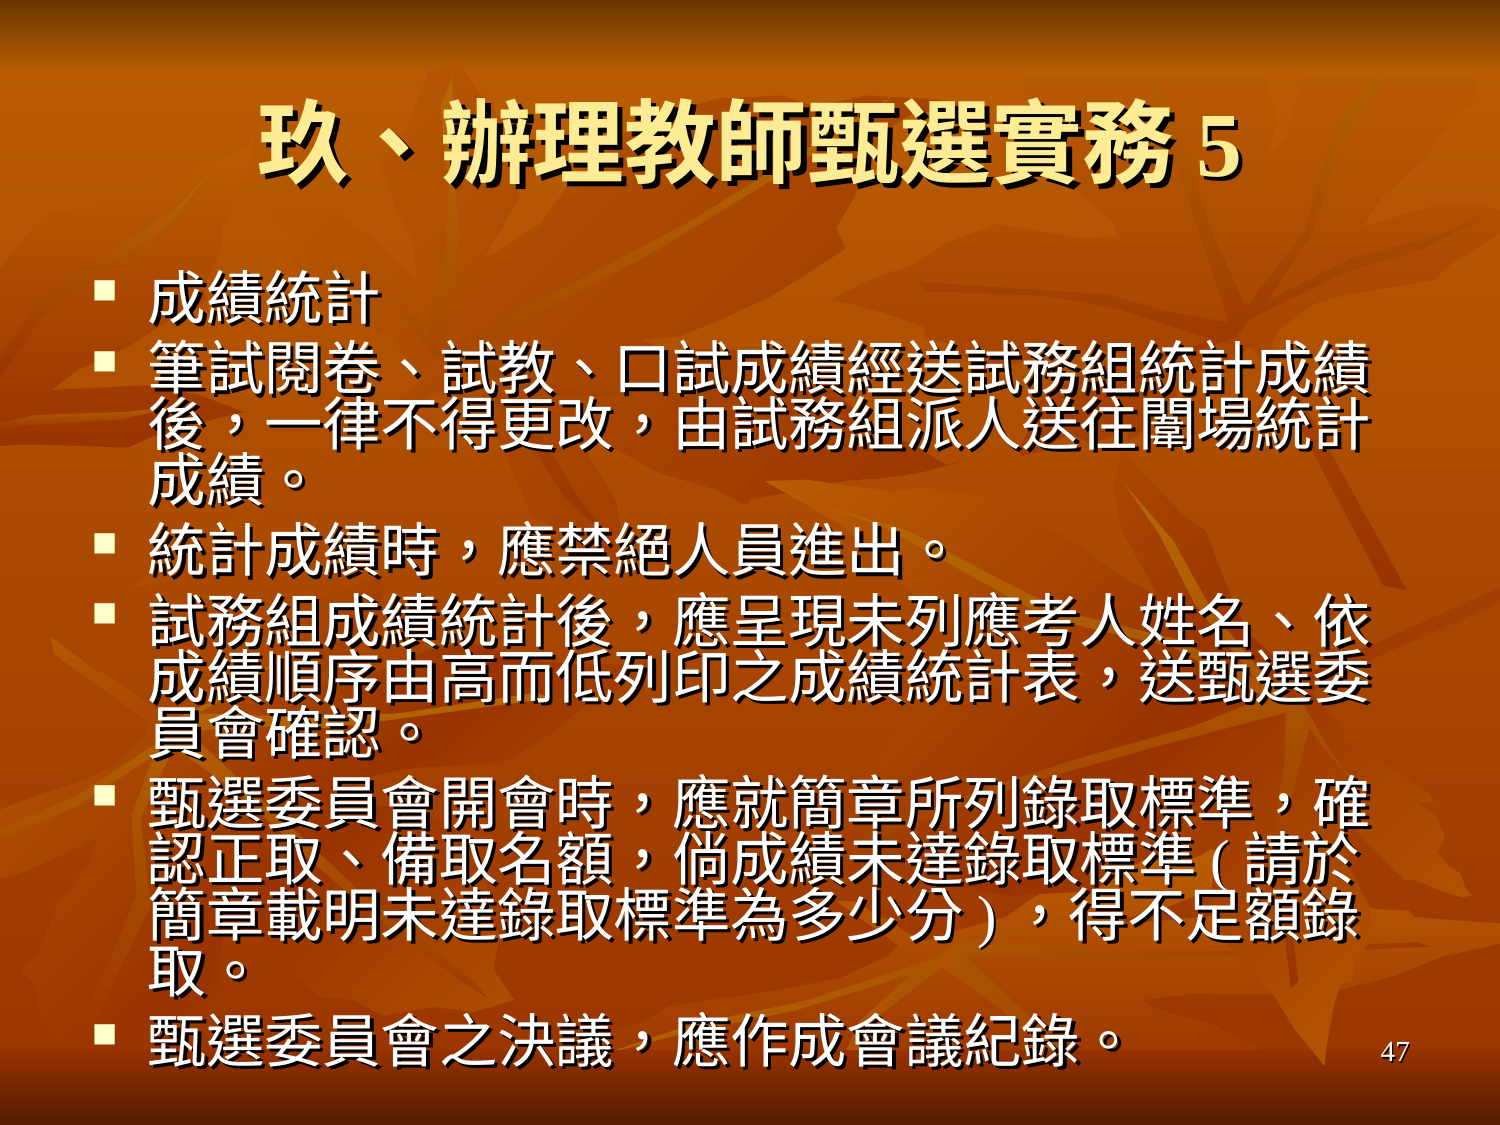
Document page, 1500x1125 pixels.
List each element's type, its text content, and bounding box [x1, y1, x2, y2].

title 玖、辦理教師甄選實務5 [75, 45, 1426, 234]
list 成績統計 筆試閱卷、試教、口試成績經送試務組統計成績後，一律不得更改，由試務組派人送往闈場統計成績。 統計成績時，應禁絕人員進出。 試務組成績統計後，應呈現未列應考人姓名、依成績順序由高而低列印之成績統計表，送甄選委員會確認。 甄選委員會開會時，應就簡章所列錄取標準，確認正取、備取名額，倘成績未達錄取標準(請於簡章載明未達錄取標準為多少分)，得不足額錄取。 甄選委員會之決議，應作成會議紀錄。 [76, 267, 1427, 1099]
